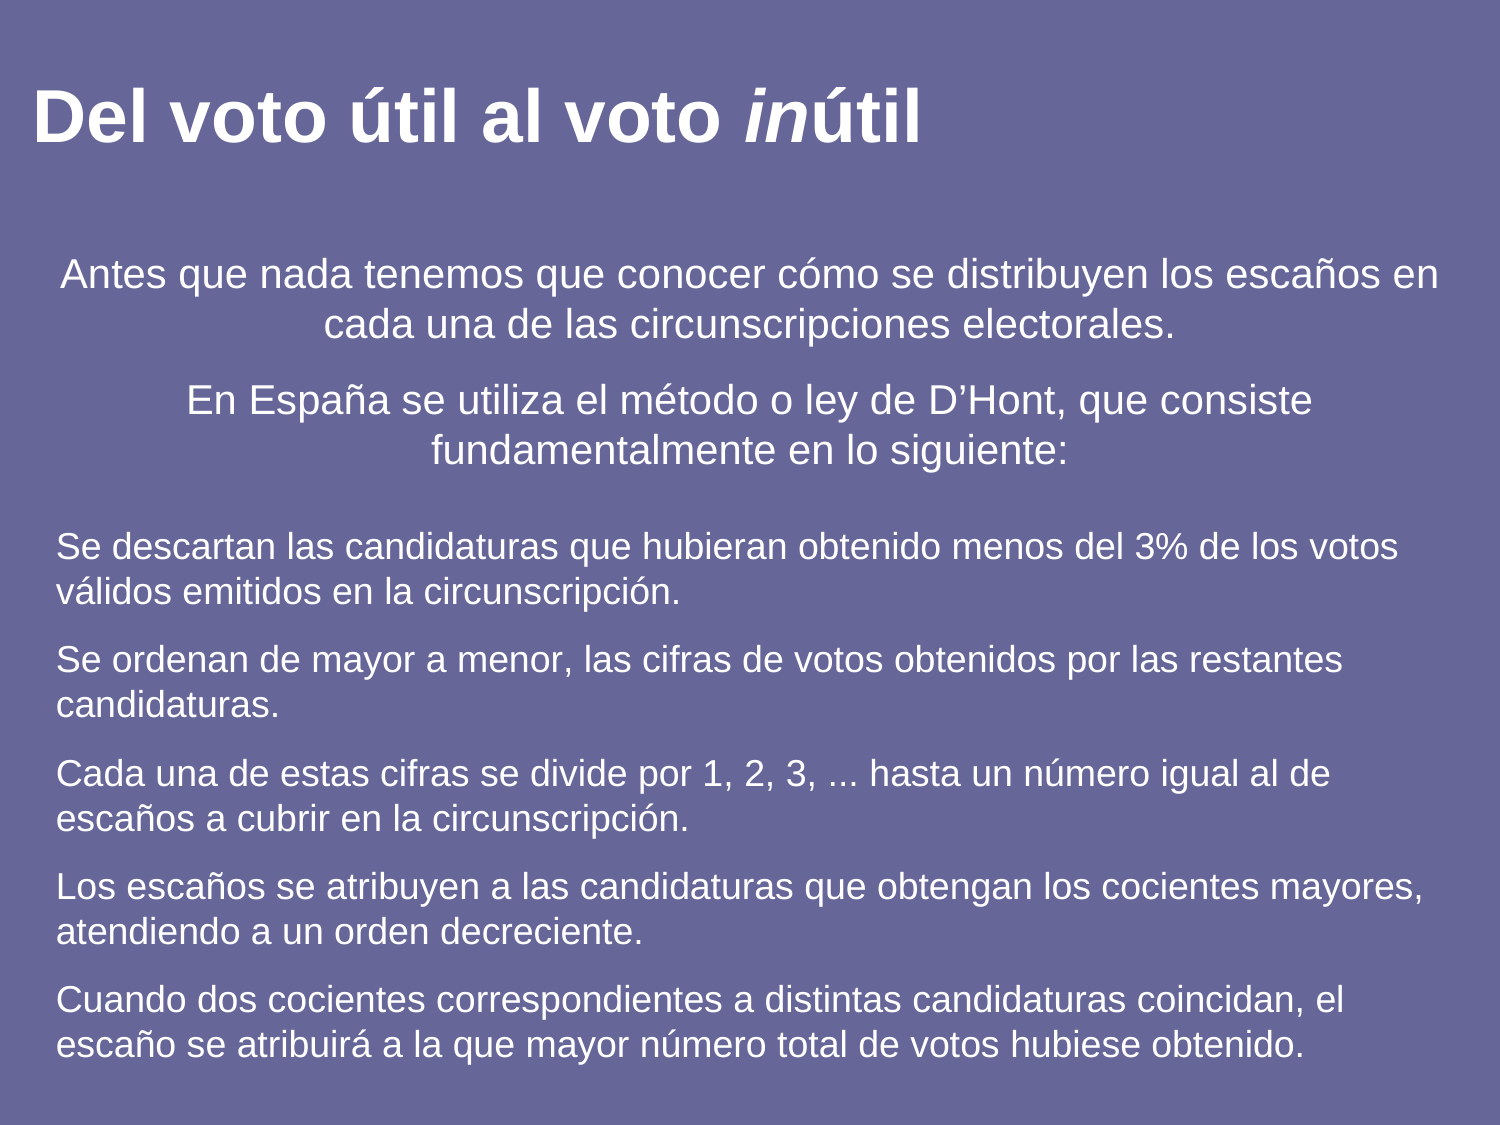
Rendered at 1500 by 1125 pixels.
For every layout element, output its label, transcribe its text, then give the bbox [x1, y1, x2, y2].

text_box Antes que nada tenemos que conocer cómo se distribuyen los escaños en cada una de las circunscripciones electorales. En España se utiliza el método o ley de D’Hont, que consiste fundamentalmente en lo siguiente: [41, 239, 1459, 482]
text_box Se descartan las candidaturas que hubieran obtenido menos del 3% de los votos válidos emitidos en la circunscripción. Se ordenan de mayor a menor, las cifras de votos obtenidos por las restantes candidaturas. Cada una de estas cifras se divide por 1, 2, 3, ... hasta un número igual al de escaños a cubrir en la circunscripción. Los escaños se atribuyen a las candidaturas que obtengan los cocientes mayores, atendiendo a un orden decreciente. Cuando dos cocientes correspondientes a distintas candidaturas coincidan, el escaño se atribuirá a la que mayor número total de votos hubiese obtenido. [41, 514, 1459, 1074]
title Del voto útil al voto inútil [17, 18, 987, 207]
